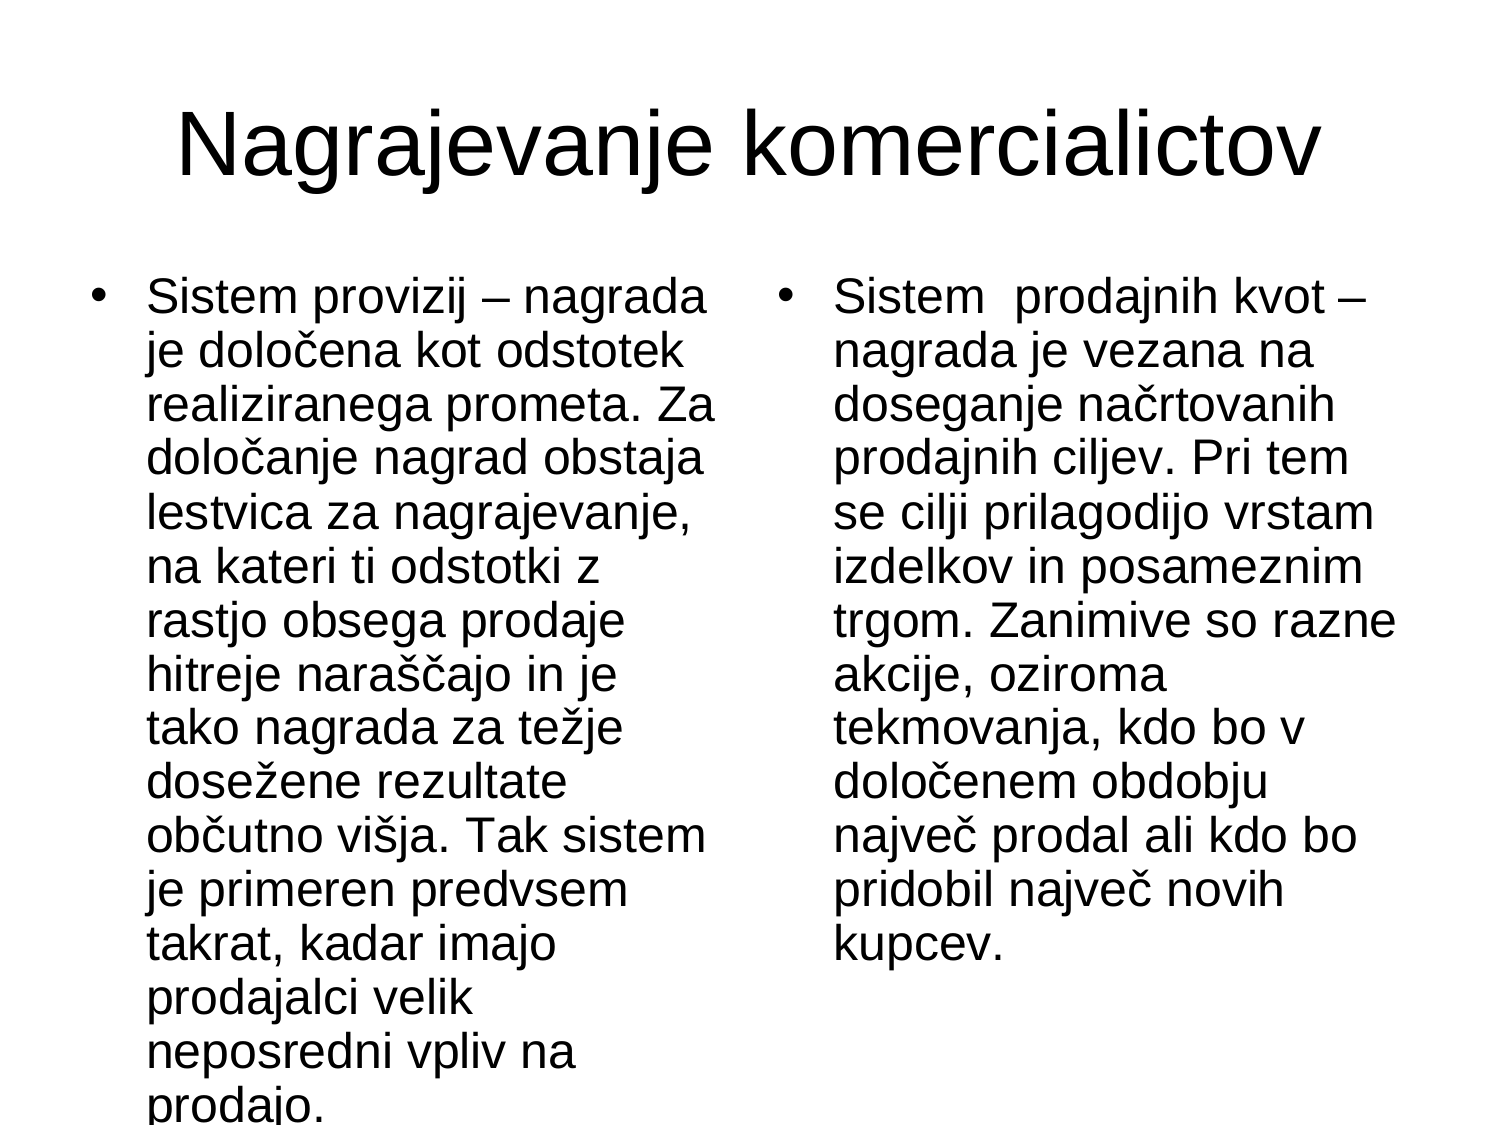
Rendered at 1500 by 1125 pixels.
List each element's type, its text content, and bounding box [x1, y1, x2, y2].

list Sistem prodajnih kvot – nagrada je vezana na doseganje načrtovanih prodajnih ciljev. Pri tem se cilji prilagodijo vrstam izdelkov in posameznim trgom. Zanimive so razne akcije, oziroma tekmovanja, kdo bo v določenem obdobju največ prodal ali kdo bo pridobil največ novih kupcev. [762, 262, 1426, 1006]
title Nagrajevanje komercialictov [75, 45, 1426, 233]
list Sistem provizij – nagrada je določena kot odstotek realiziranega prometa. Za določanje nagrad obstaja lestvica za nagrajevanje, na kateri ti odstotki z rastjo obsega prodaje hitreje naraščajo in je tako nagrada za težje dosežene rezultate občutno višja. Tak sistem je primeren predvsem takrat, kadar imajo prodajalci velik neposredni vpliv na prodajo. [75, 262, 738, 1125]
